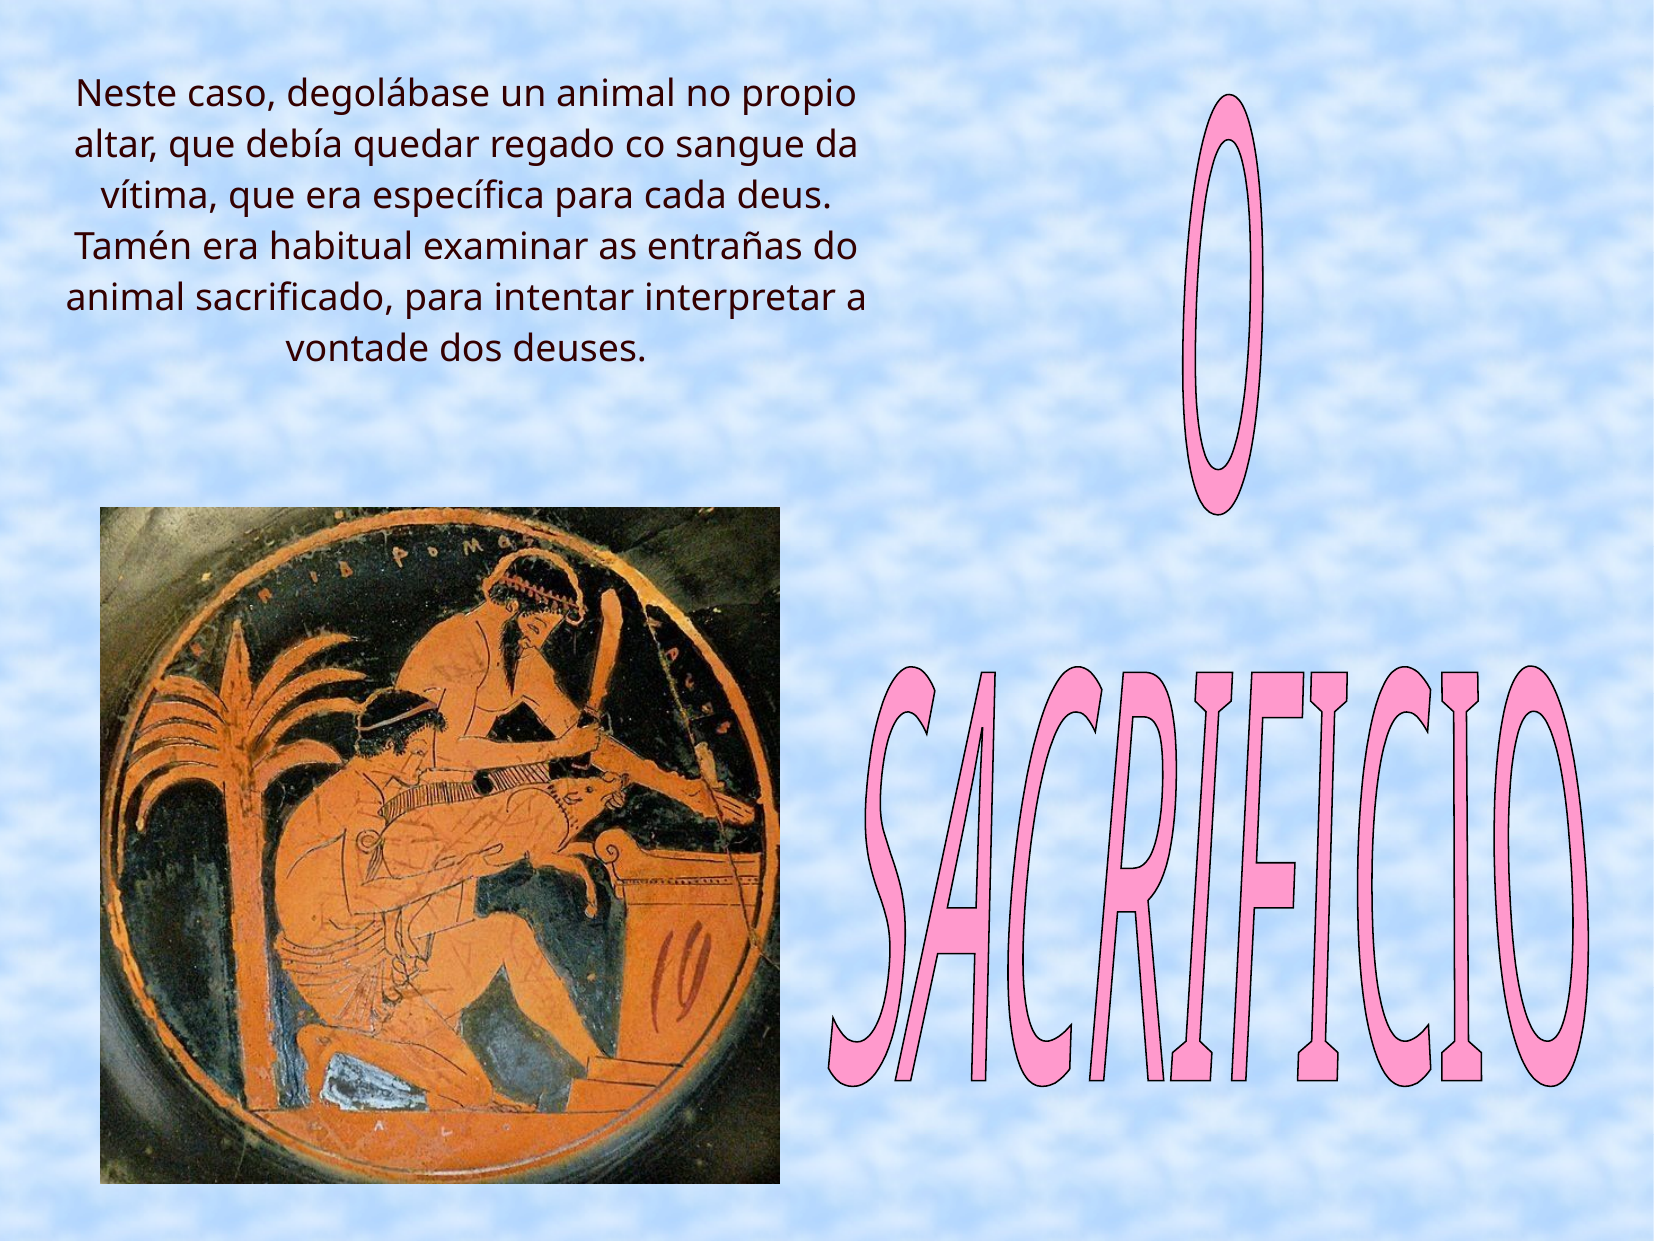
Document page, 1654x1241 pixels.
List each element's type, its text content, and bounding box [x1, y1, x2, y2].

picture [0, 0, 1654, 1241]
text_box O SACRIFICIO [1231, 672, 1304, 1081]
text_box O SACRIFICIO [1441, 672, 1482, 1081]
text_box O SACRIFICIO [1494, 666, 1589, 1087]
text_box O SACRIFICIO [1182, 94, 1263, 515]
text_box O SACRIFICIO [1089, 672, 1177, 1081]
text_box O SACRIFICIO [828, 666, 935, 1087]
text_box O SACRIFICIO [895, 672, 996, 1081]
text_box Neste caso, degolábase un animal no propio altar, que debía quedar regado co sangue da vítima, que era específica para cada deus. Tamén era habitual examinar as entrañas do animal sacrificado, para intentar interpretar a vontade dos deuses. [47, 59, 886, 447]
text_box O SACRIFICIO [1170, 672, 1233, 1081]
text_box O SACRIFICIO [1357, 666, 1431, 1087]
text_box O SACRIFICIO [1008, 666, 1102, 1087]
text_box O SACRIFICIO [1297, 672, 1348, 1081]
